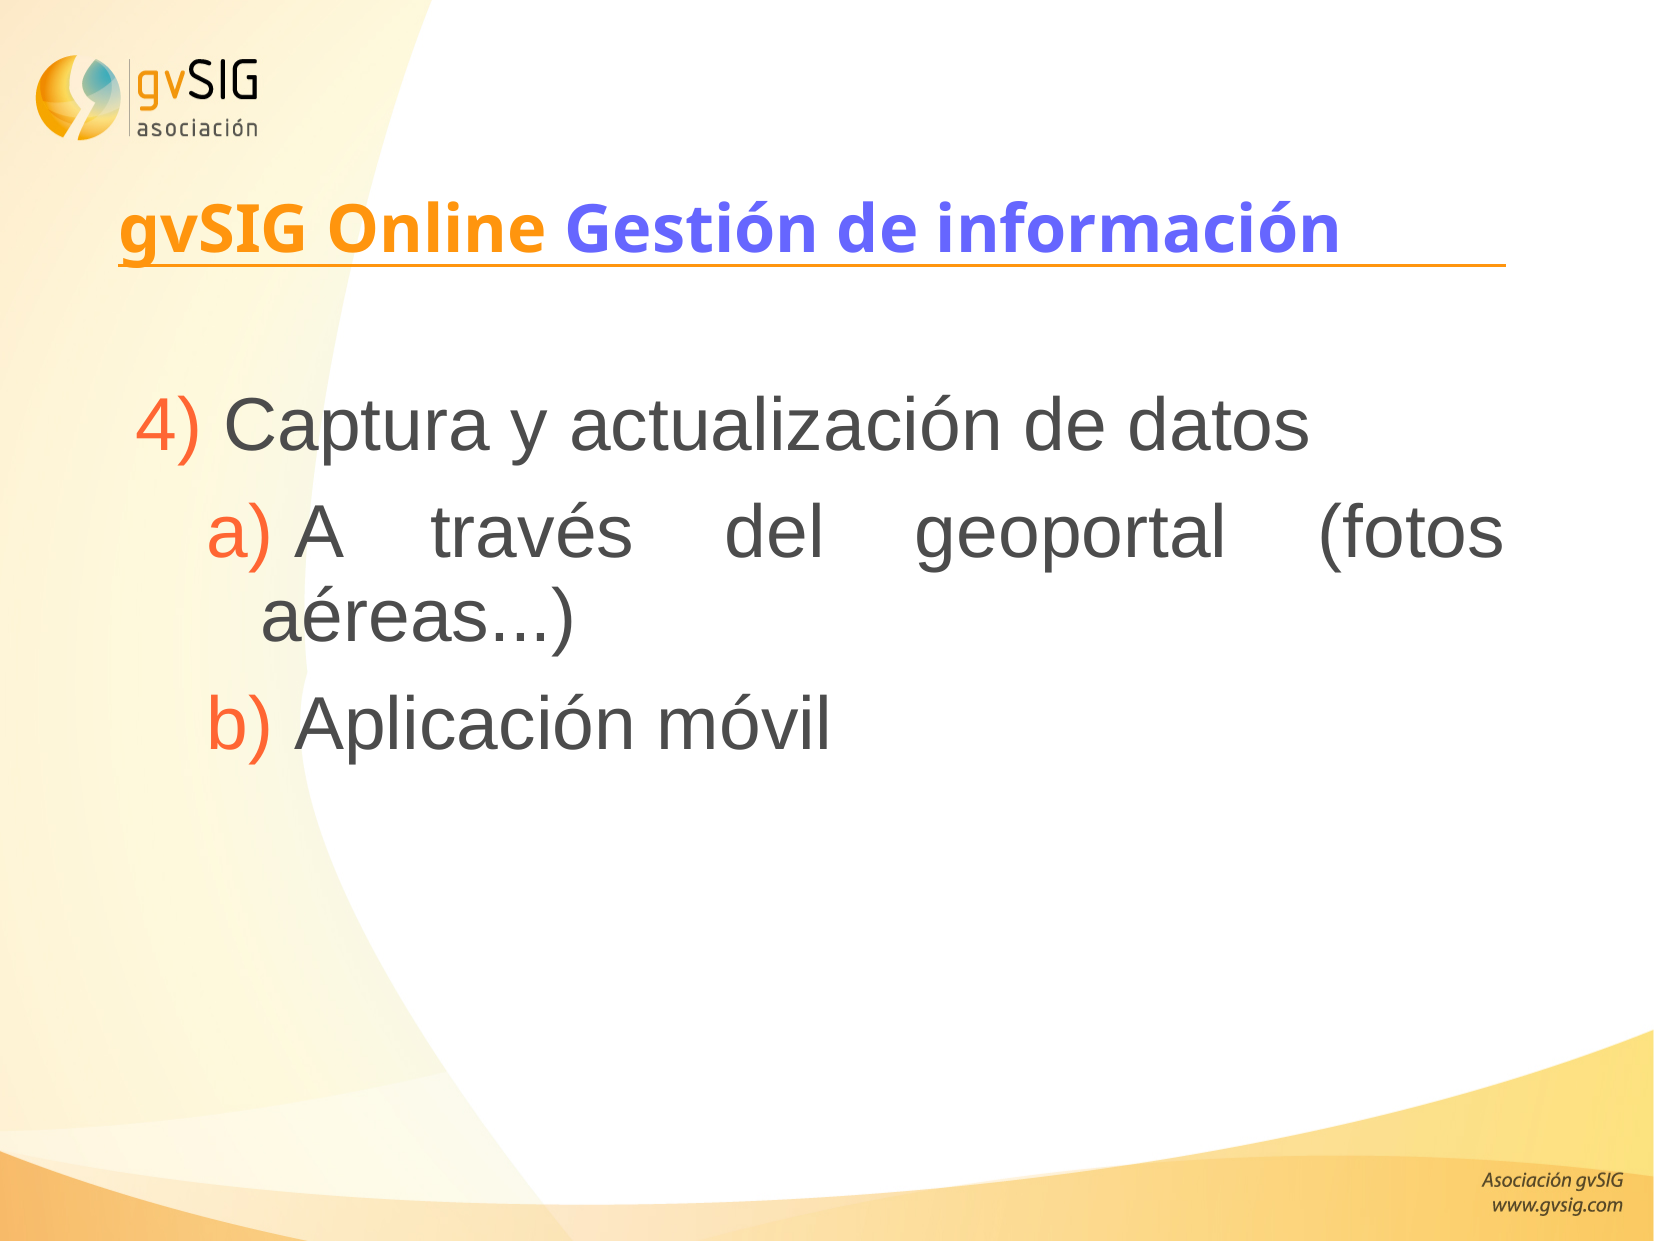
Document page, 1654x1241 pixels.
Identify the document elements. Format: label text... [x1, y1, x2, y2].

picture [0, 0, 1654, 1241]
list Captura y actualización de datos A través del geoportal (fotos aéreas...) Aplicación móvil [118, 301, 1506, 1124]
title gvSIG Online Gestión de información [118, 177, 1607, 276]
